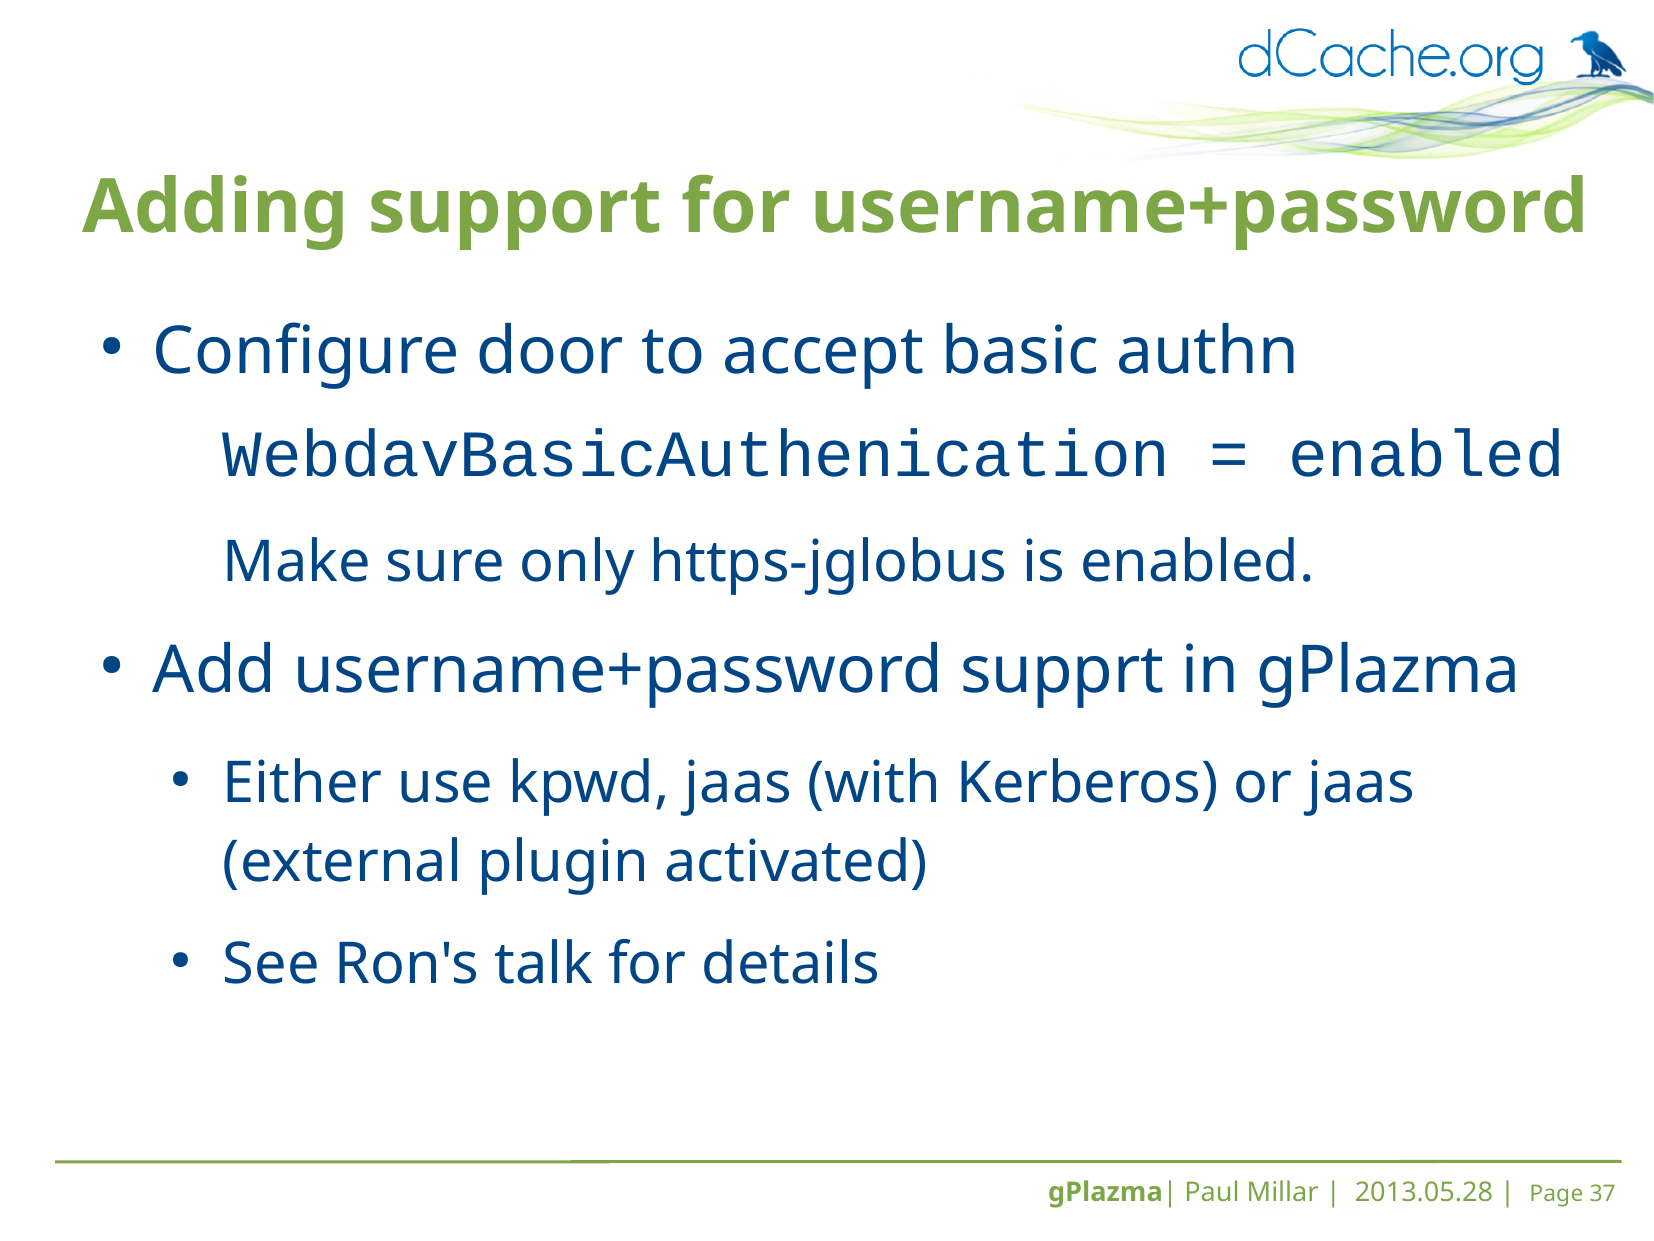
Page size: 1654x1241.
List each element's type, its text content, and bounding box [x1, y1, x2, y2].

list Configure door to accept basic authn WebdavBasicAuthenication = enabled Make sure only https-jglobus is enabled. Add username+password supprt in gPlazma Either use kpwd, jaas (with Kerberos) or jaas (external plugin activated) See Ron's talk for details [82, 302, 1571, 1023]
picture [956, 16, 1654, 169]
title Adding support for username+password [82, 155, 1605, 252]
